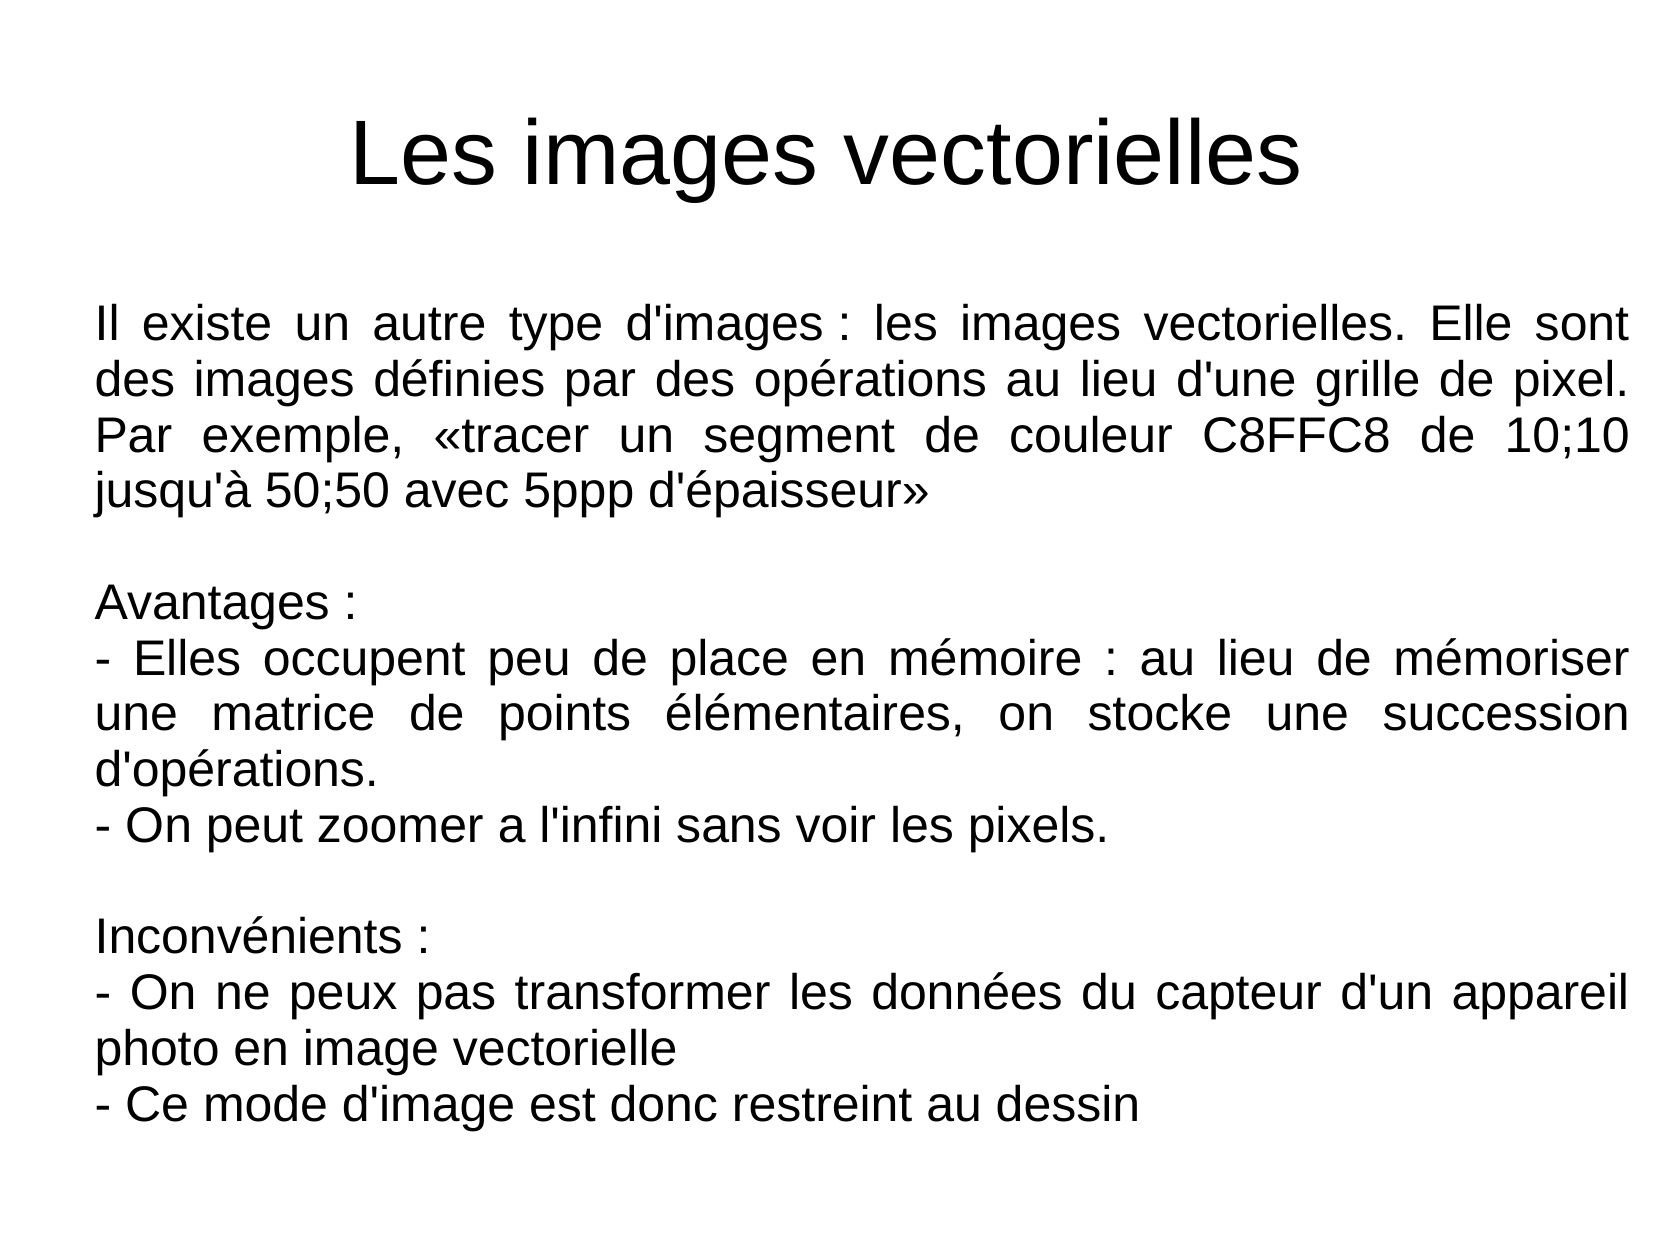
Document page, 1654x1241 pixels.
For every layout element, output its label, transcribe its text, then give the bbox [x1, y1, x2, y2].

title Les images vectorielles [82, 49, 1571, 257]
list Il existe un autre type d'images : les images vectorielles. Elle sont des images définies par des opérations au lieu d'une grille de pixel. Par exemple, «tracer un segment de couleur C8FFC8 de 10;10 jusqu'à 50;50 avec 5ppp d'épaisseur» Avantages : - Elles occupent peu de place en mémoire : au lieu de mémoriser une matrice de points élémentaires, on stocke une succession d'opérations. - On peut zoomer a l'infini sans voir les pixels. Inconvénients : - On ne peux pas transformer les données du capteur d'un appareil photo en image vectorielle - Ce mode d'image est donc restreint au dessin [94, 295, 1630, 1170]
